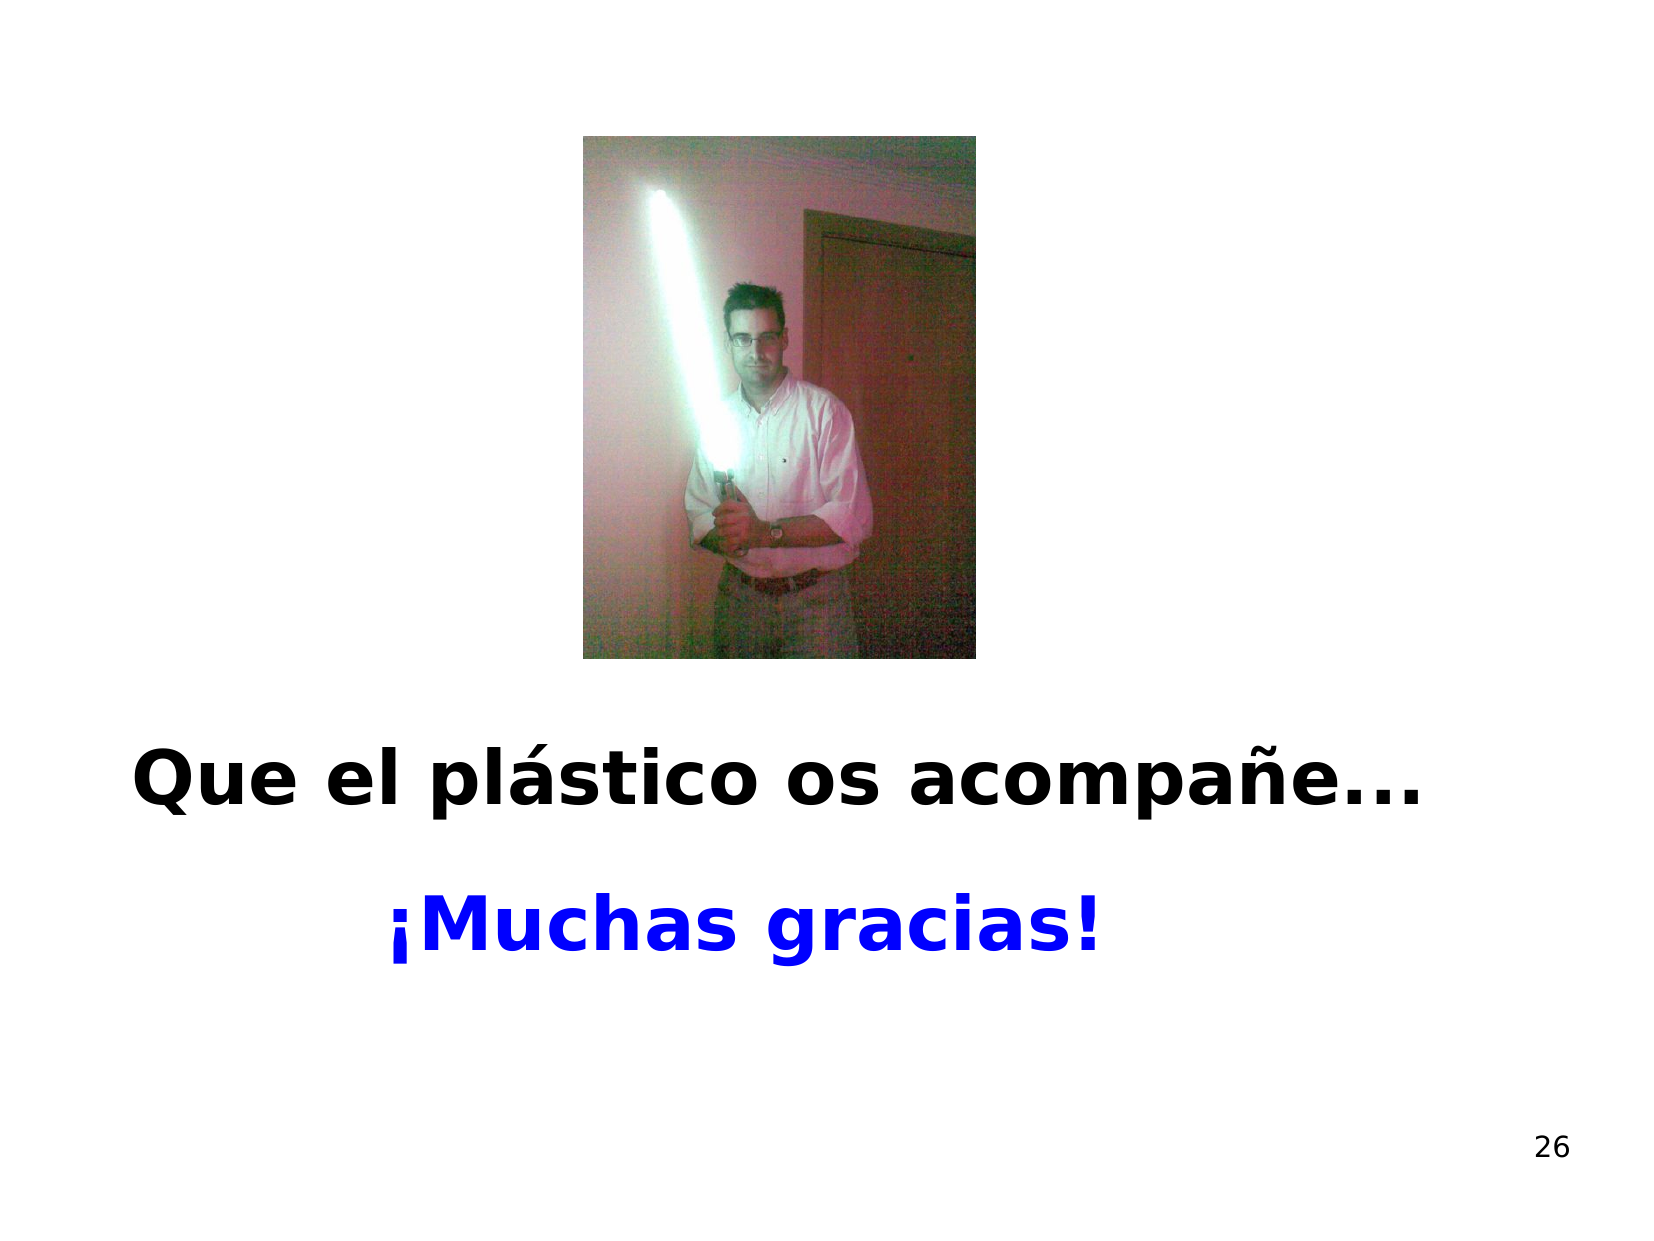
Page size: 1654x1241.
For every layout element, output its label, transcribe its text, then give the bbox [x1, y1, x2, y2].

text_box ¡Muchas gracias! [369, 873, 1144, 1004]
text_box Que el plástico os acompañe... [90, 727, 1608, 858]
picture [583, 136, 976, 659]
